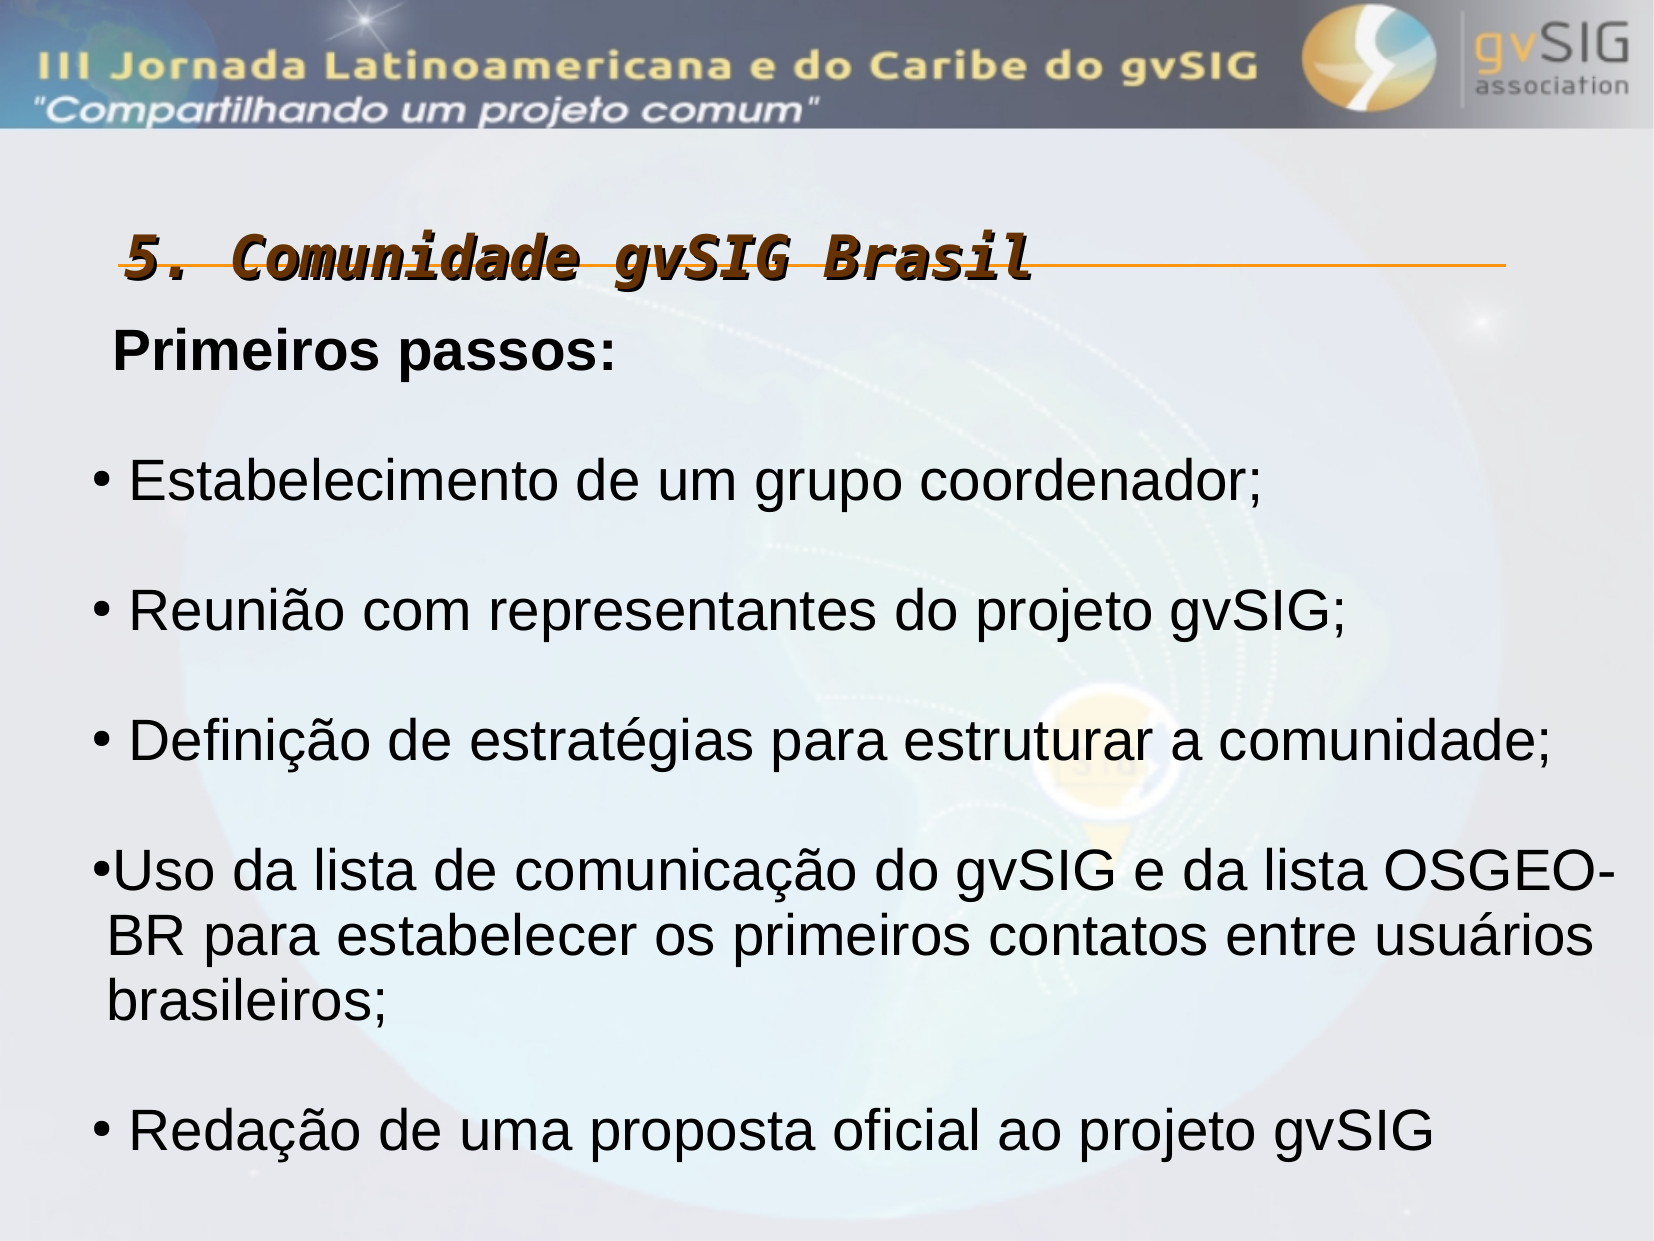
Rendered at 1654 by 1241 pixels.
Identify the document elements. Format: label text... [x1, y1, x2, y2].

picture [0, 0, 1654, 1241]
text_box 5. Comunidade gvSIG Brasil [109, 182, 1536, 266]
text_box Primeiros passos: Estabelecimento de um grupo coordenador; Reunião com representantes do projeto gvSIG; Definição de estratégias para estruturar a comunidade; Uso da lista de comunicação do gvSIG e da lista OSGEO-BR para estabelecer os primeiros contatos entre usuários brasileiros; Redação de uma proposta oficial ao projeto gvSIG [76, 310, 1654, 1169]
